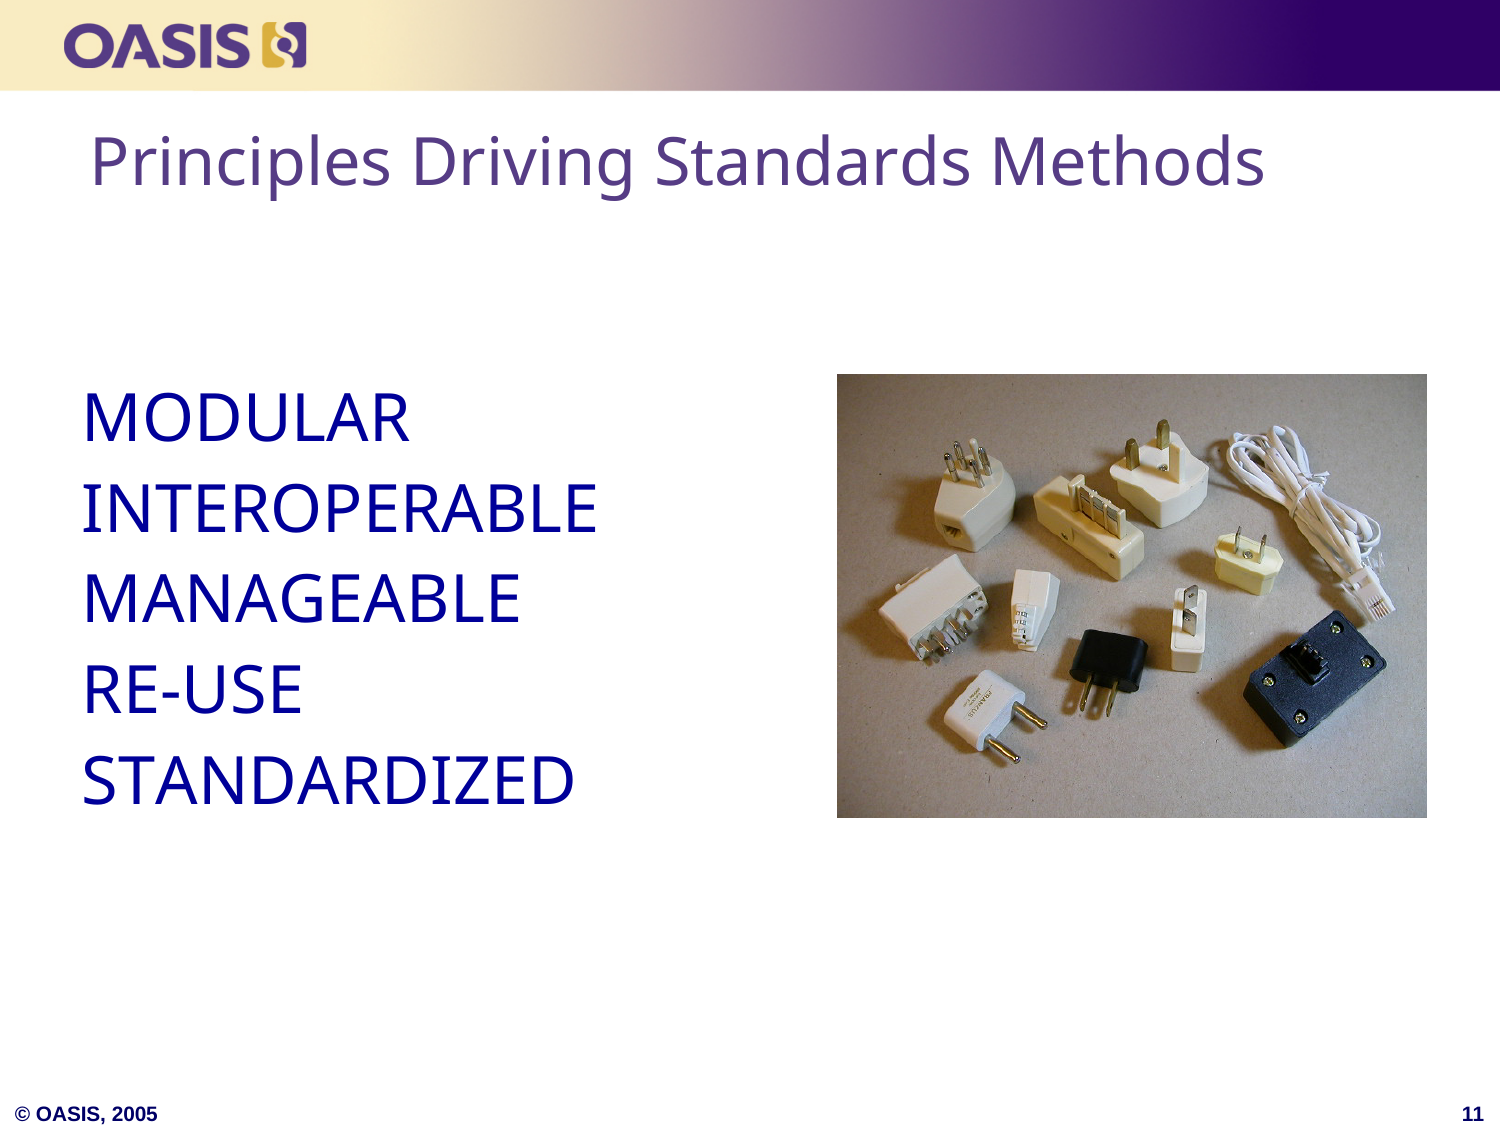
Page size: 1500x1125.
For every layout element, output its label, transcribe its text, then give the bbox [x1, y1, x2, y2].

title Principles Driving Standards Methods [75, 124, 1500, 209]
list MODULAR INTEROPERABLE MANAGEABLE RE-USE STANDARDIZED [49, 362, 838, 863]
picture [0, 0, 1500, 1125]
